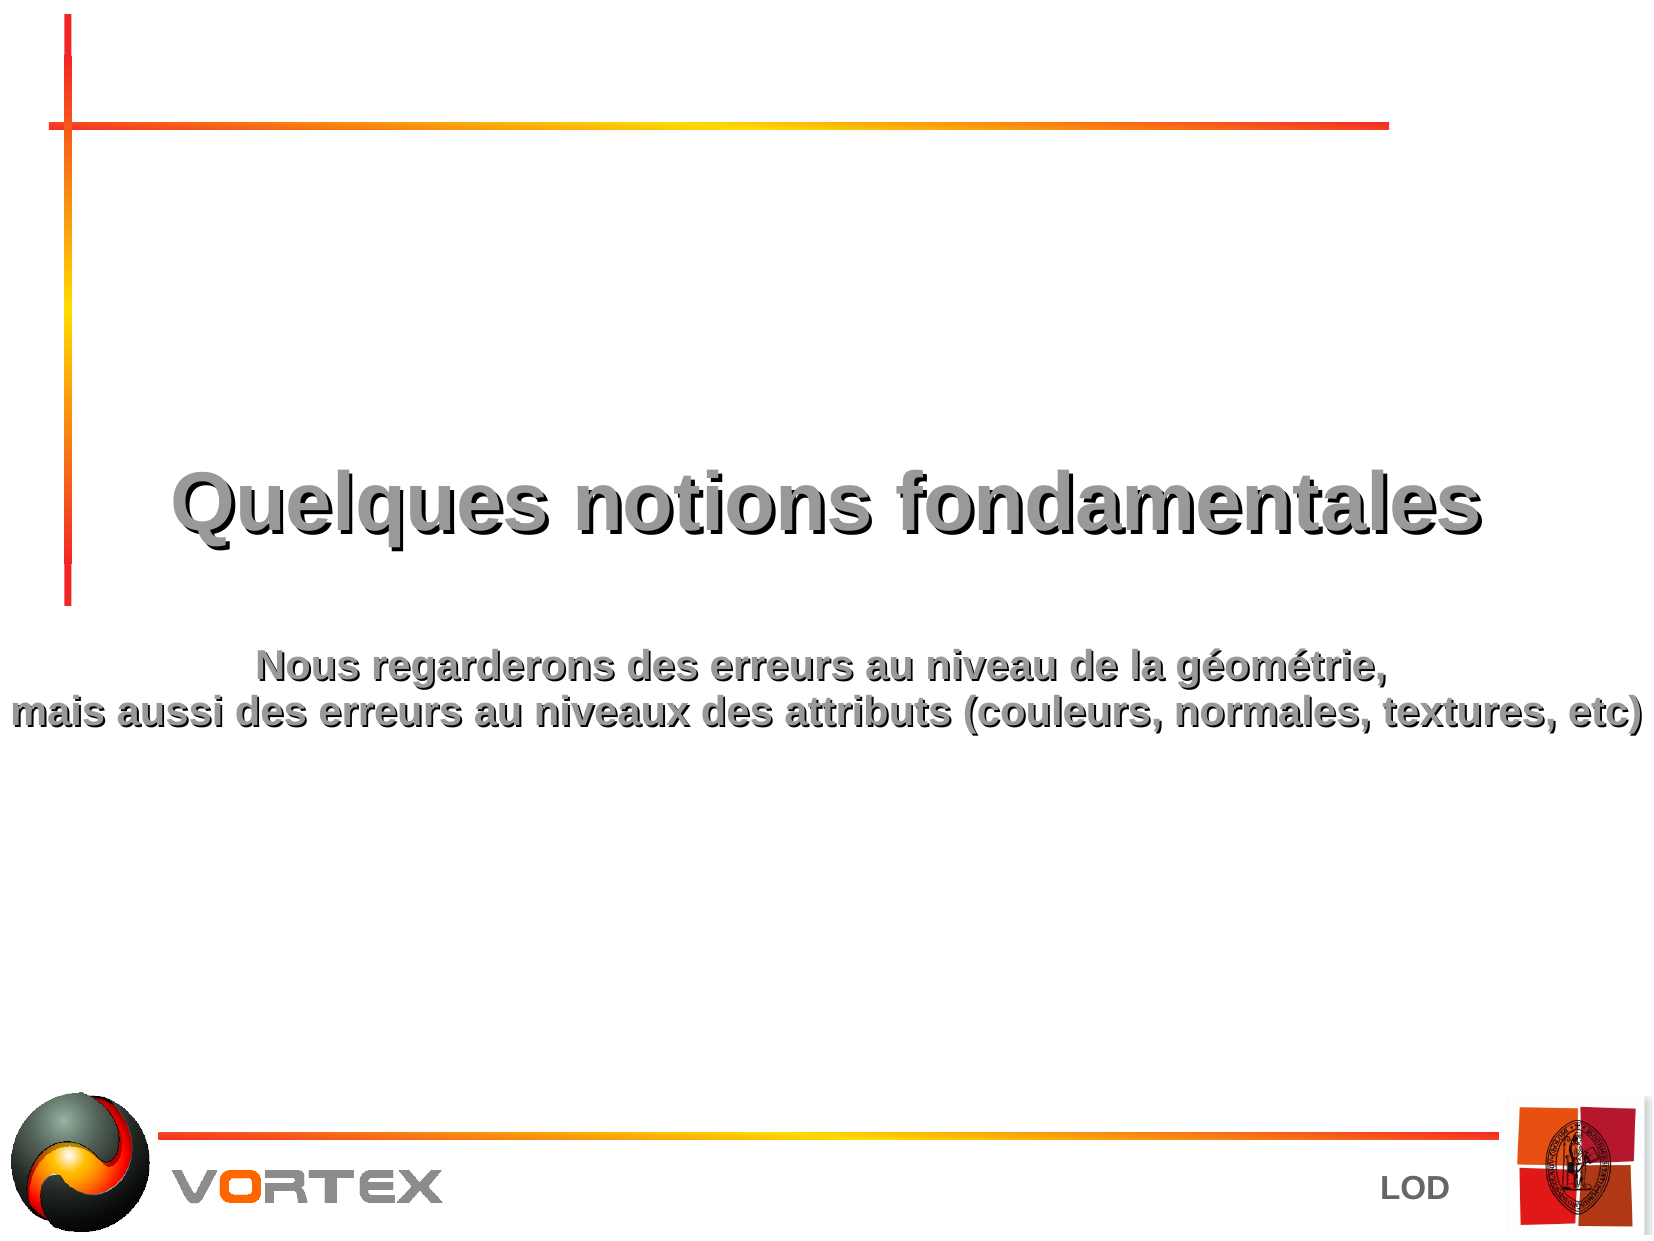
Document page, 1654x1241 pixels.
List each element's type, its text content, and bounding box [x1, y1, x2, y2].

picture [1505, 1096, 1653, 1235]
picture [11, 1092, 443, 1232]
title Quelques notions fondamentales Nous regarderons des erreurs au niveau de la géométrie, mais aussi des erreurs au niveaux des attributs (couleurs, normales, textures, etc) [0, 392, 1654, 882]
